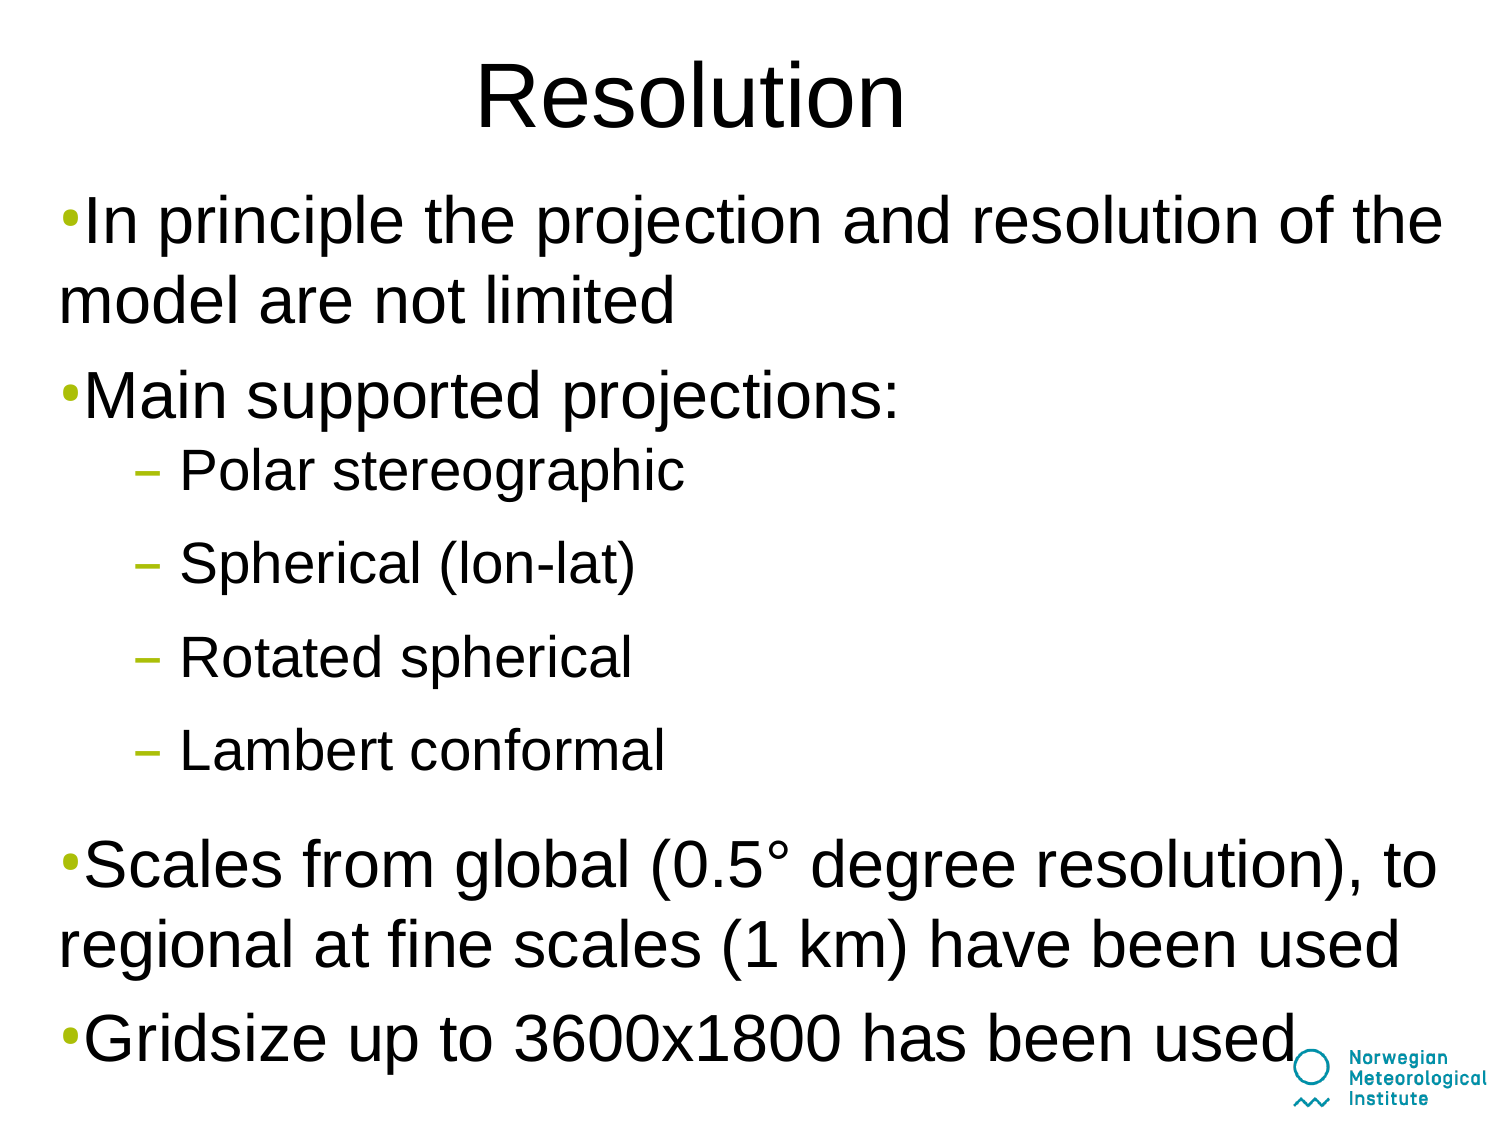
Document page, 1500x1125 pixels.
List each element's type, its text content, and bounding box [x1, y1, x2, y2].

list In principle the projection and resolution of the model are not limited Main supported projections: Polar stereographic Spherical (lon-lat) Rotated spherical Lambert conformal Scales from global (0.5° degree resolution), to regional at fine scales (1 km) have been used Gridsize up to 3600x1800 has been used [59, 177, 1477, 1076]
title Resolution [113, 3, 1270, 177]
picture [1281, 1035, 1495, 1118]
